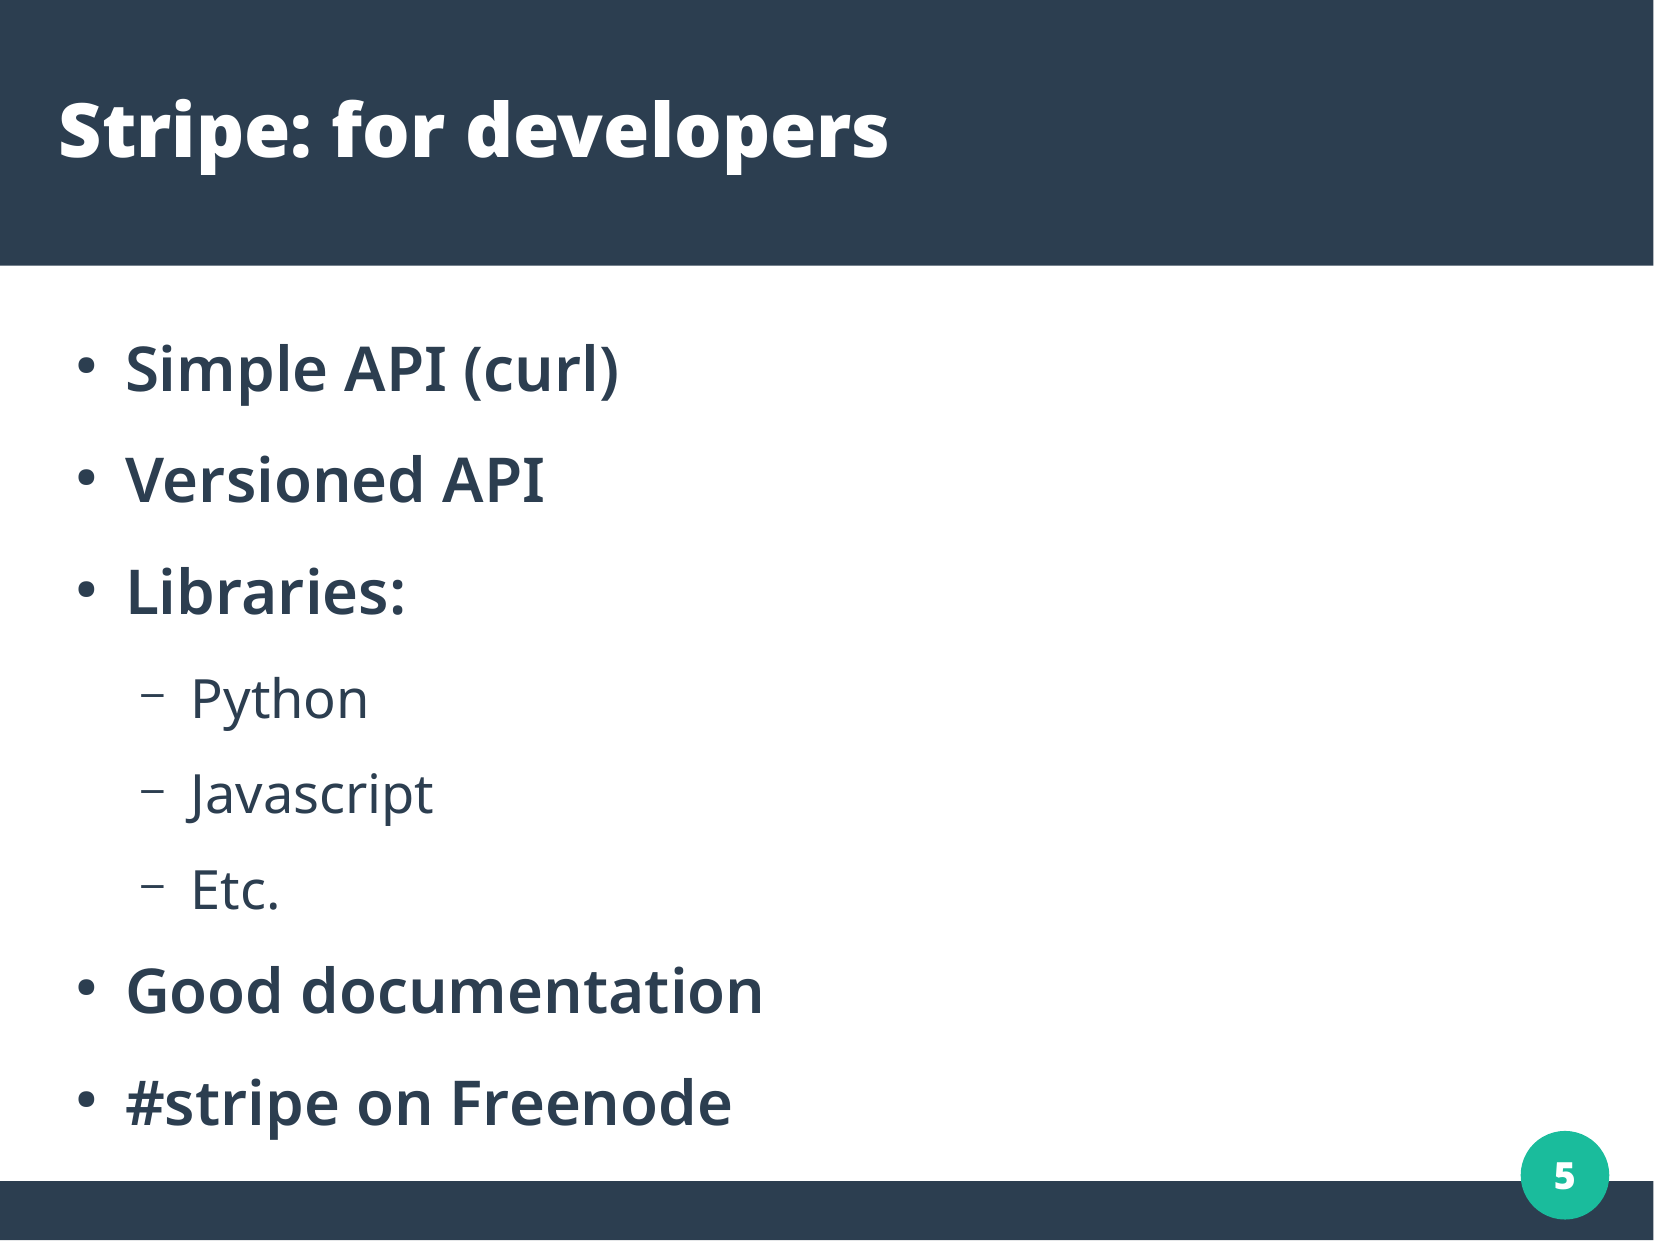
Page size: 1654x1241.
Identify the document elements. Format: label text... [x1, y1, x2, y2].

list Simple API (curl) Versioned API Libraries: Python Javascript Etc. Good documentation #stripe on Freenode [59, 324, 1595, 1152]
title Stripe: for developers [59, 49, 1595, 207]
